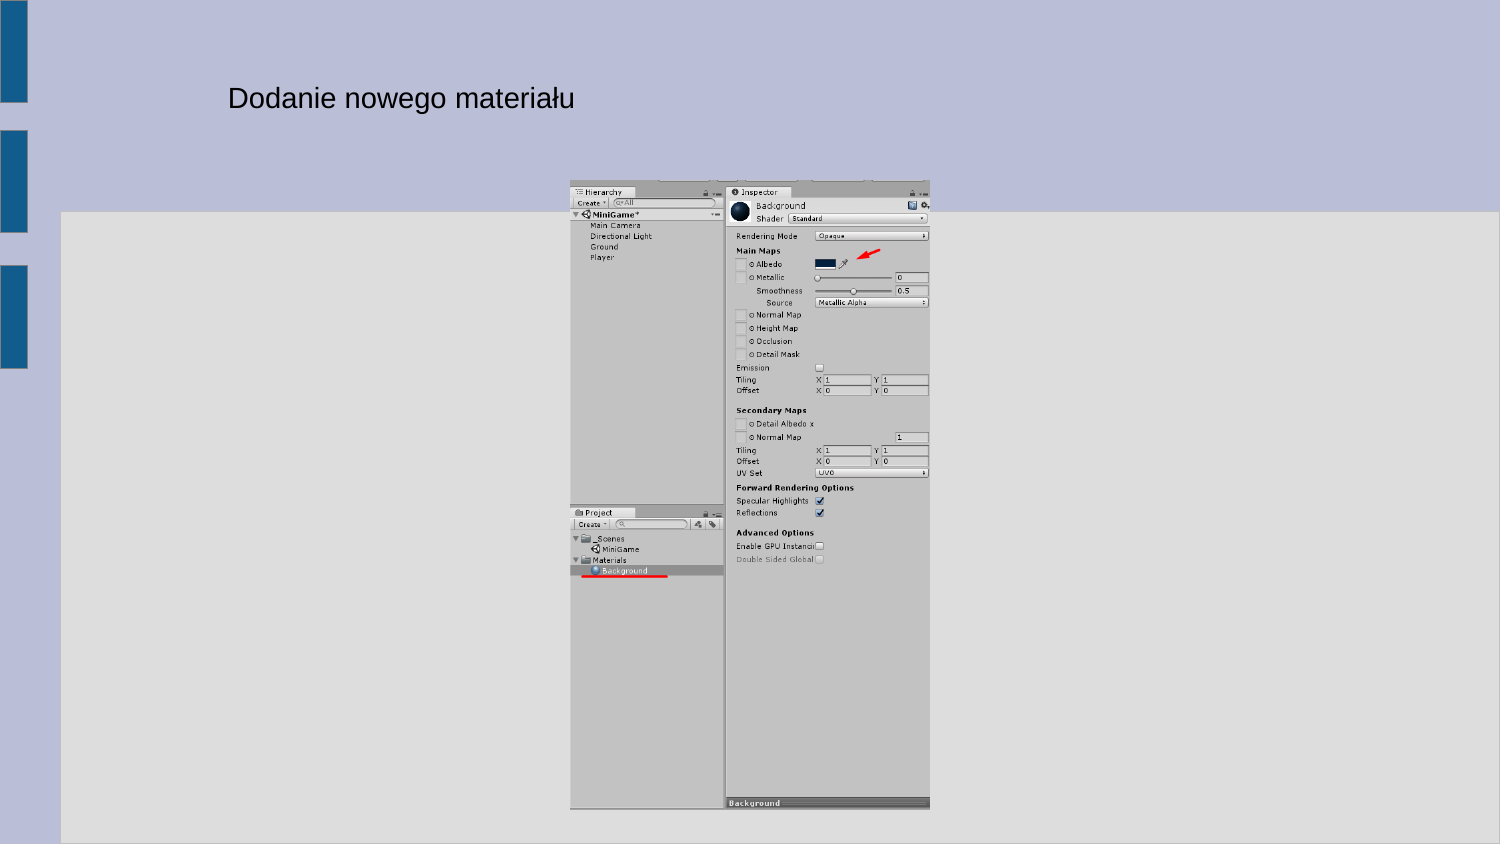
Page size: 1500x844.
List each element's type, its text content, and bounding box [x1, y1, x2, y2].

picture [570, 180, 930, 810]
title Dodanie nowego materiału [212, 64, 1368, 215]
